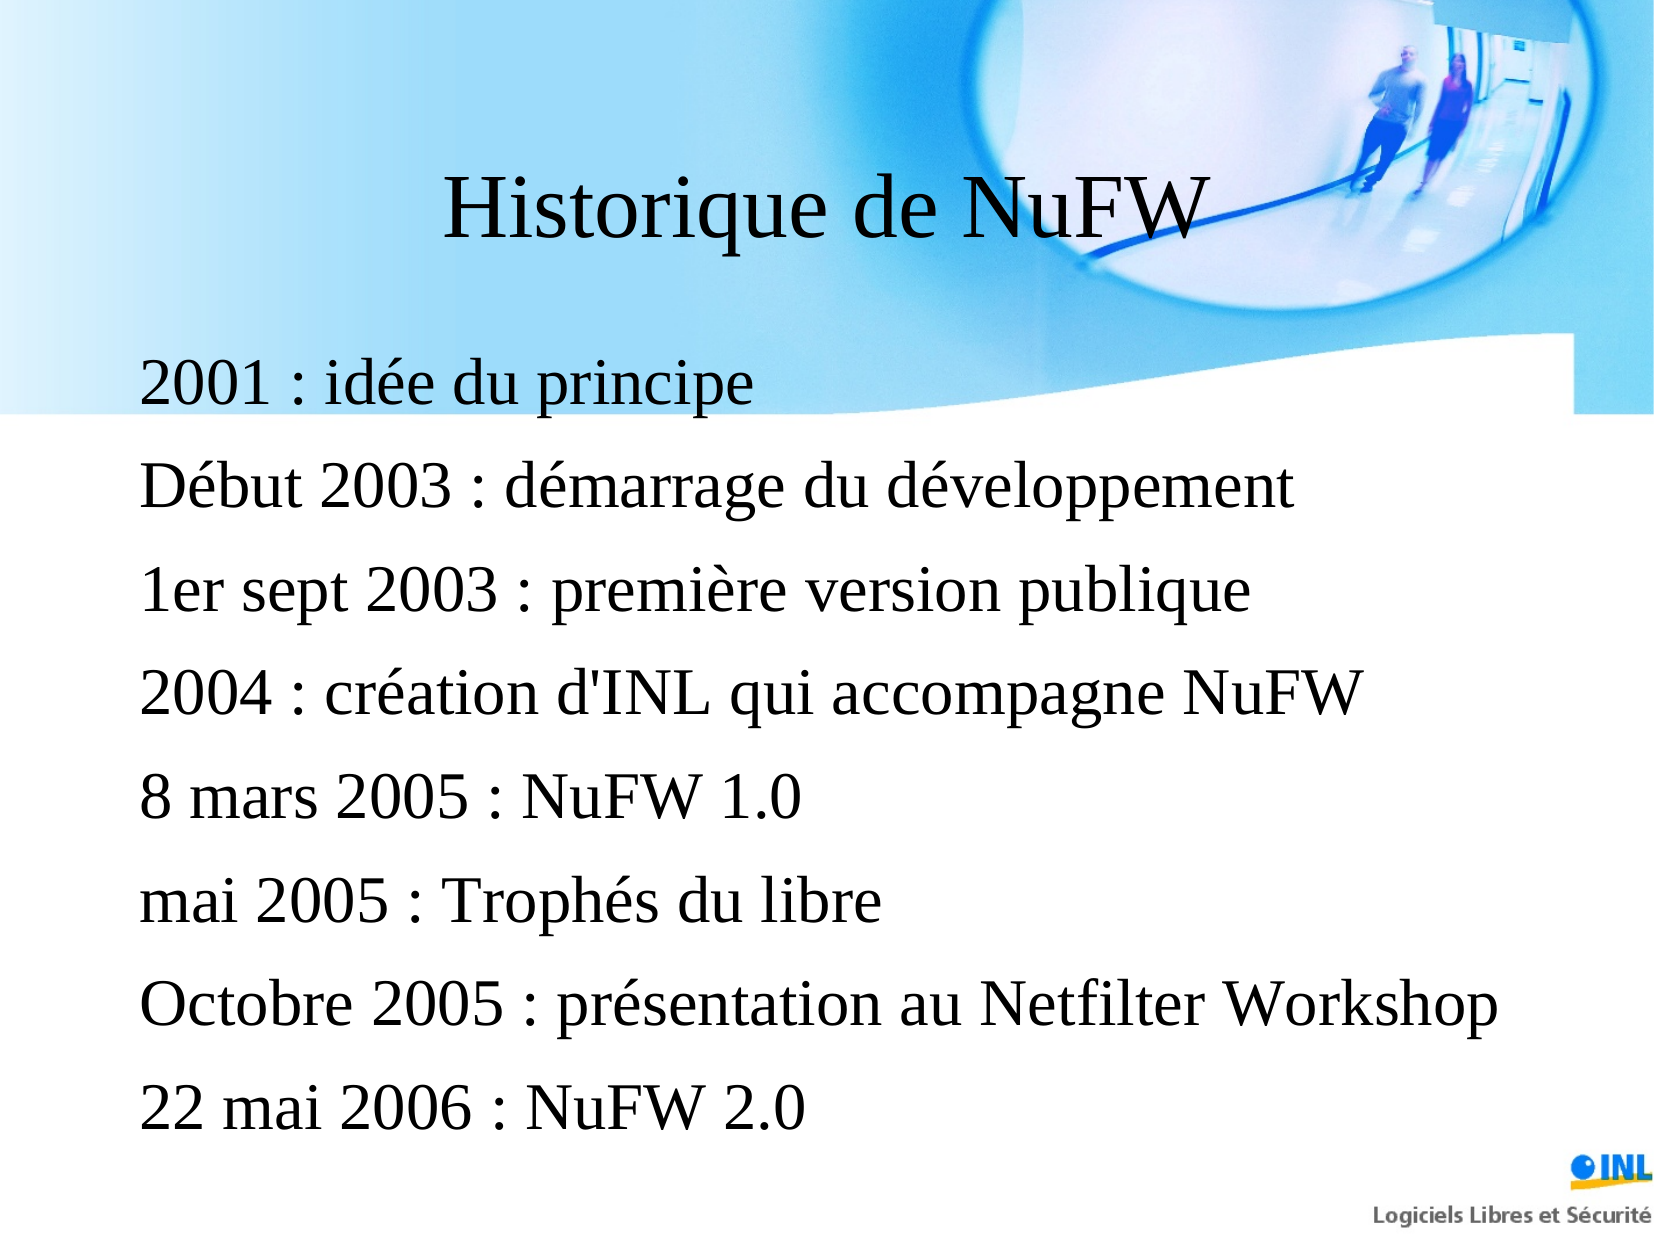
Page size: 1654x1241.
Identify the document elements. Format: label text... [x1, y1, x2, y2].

title Historique de NuFW [121, 102, 1534, 311]
list 2001 : idée du principe Début 2003 : démarrage du développement 1er sept 2003 : première version publique 2004 : création d'INL qui accompagne NuFW 8 mars 2005 : NuFW 1.0 mai 2005 : Trophés du libre Octobre 2005 : présentation au Netfilter Workshop 22 mai 2006 : NuFW 2.0 [121, 344, 1534, 1219]
picture [0, 0, 1654, 1241]
